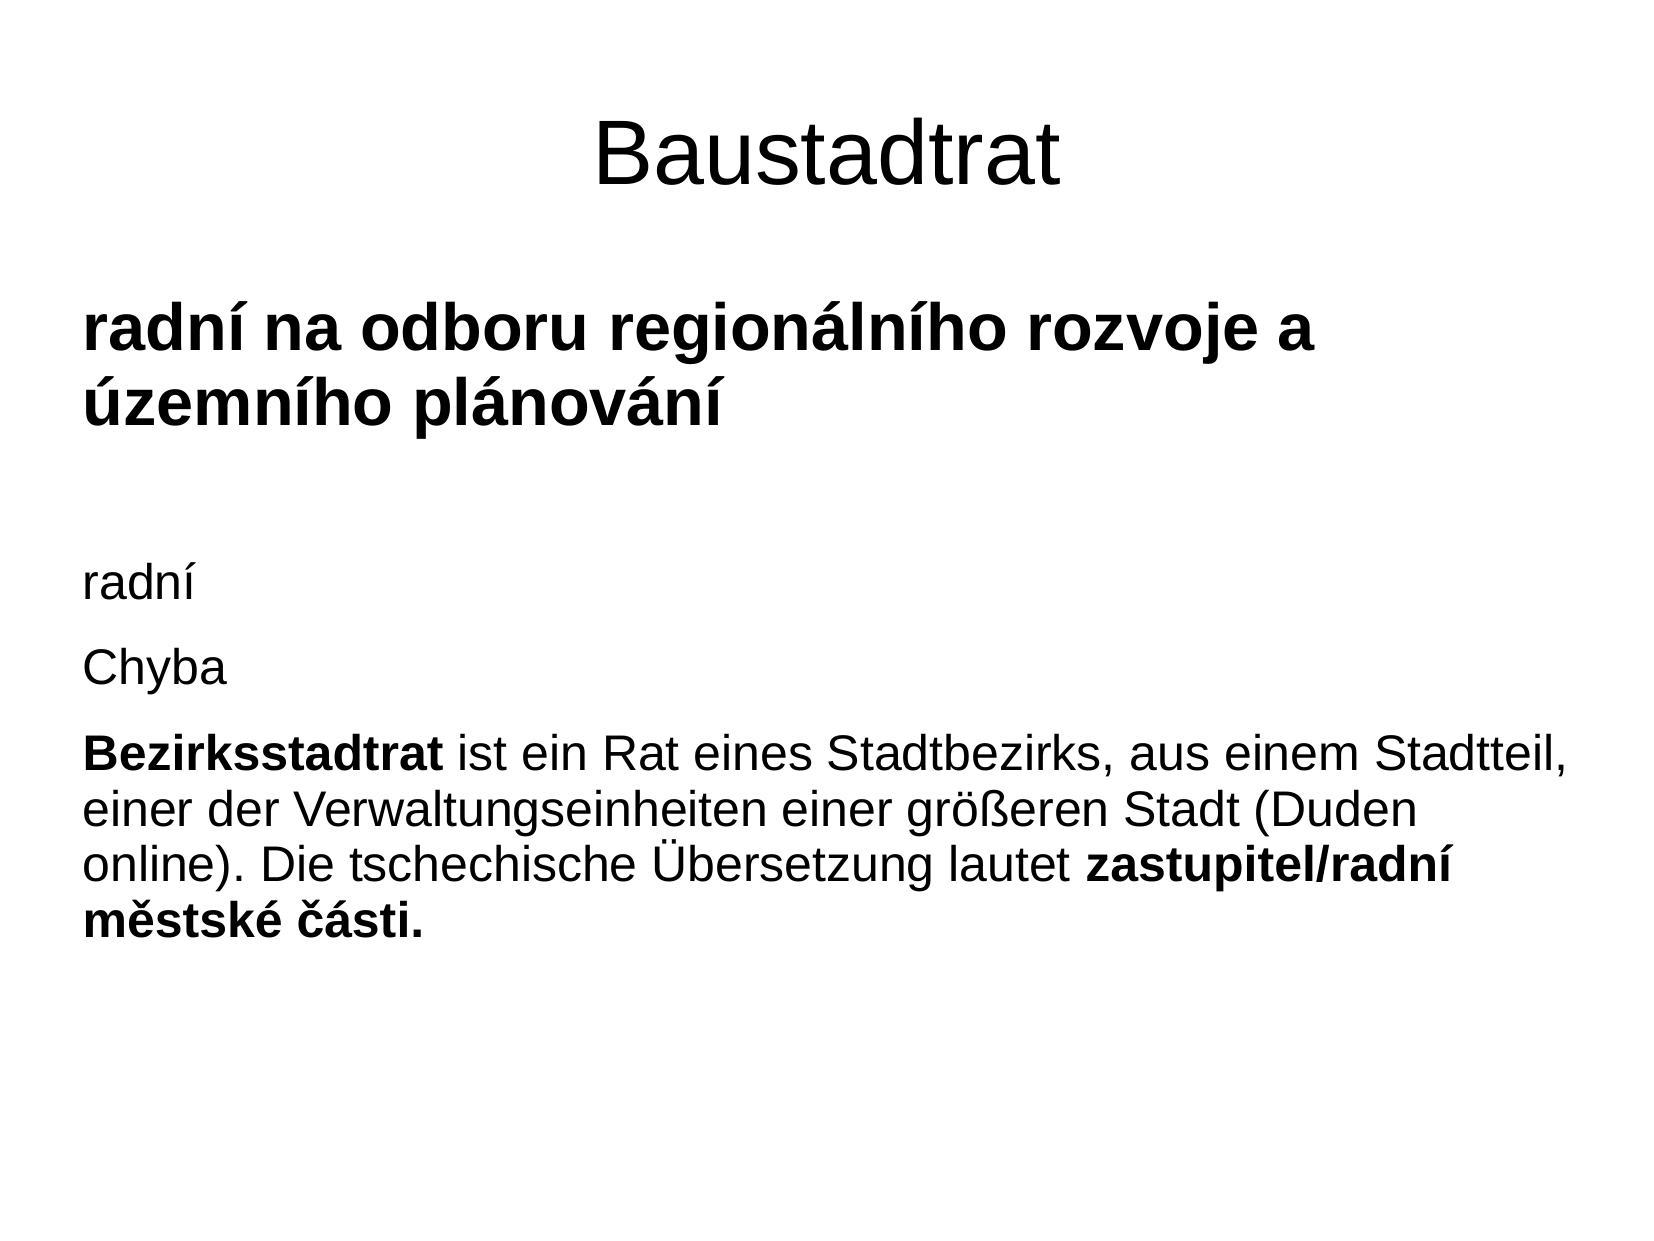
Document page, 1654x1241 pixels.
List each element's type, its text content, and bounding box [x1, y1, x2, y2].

list radní na odboru regionálního rozvoje a územního plánování radní Chyba Bezirksstadtrat ist ein Rat eines Stadtbezirks, aus einem Stadtteil, einer der Verwaltungseinheiten einer größeren Stadt (Duden online). Die tschechische Übersetzung lautet zastupitel/radní městské části. [82, 290, 1571, 1010]
title Baustadtrat [82, 49, 1571, 257]
